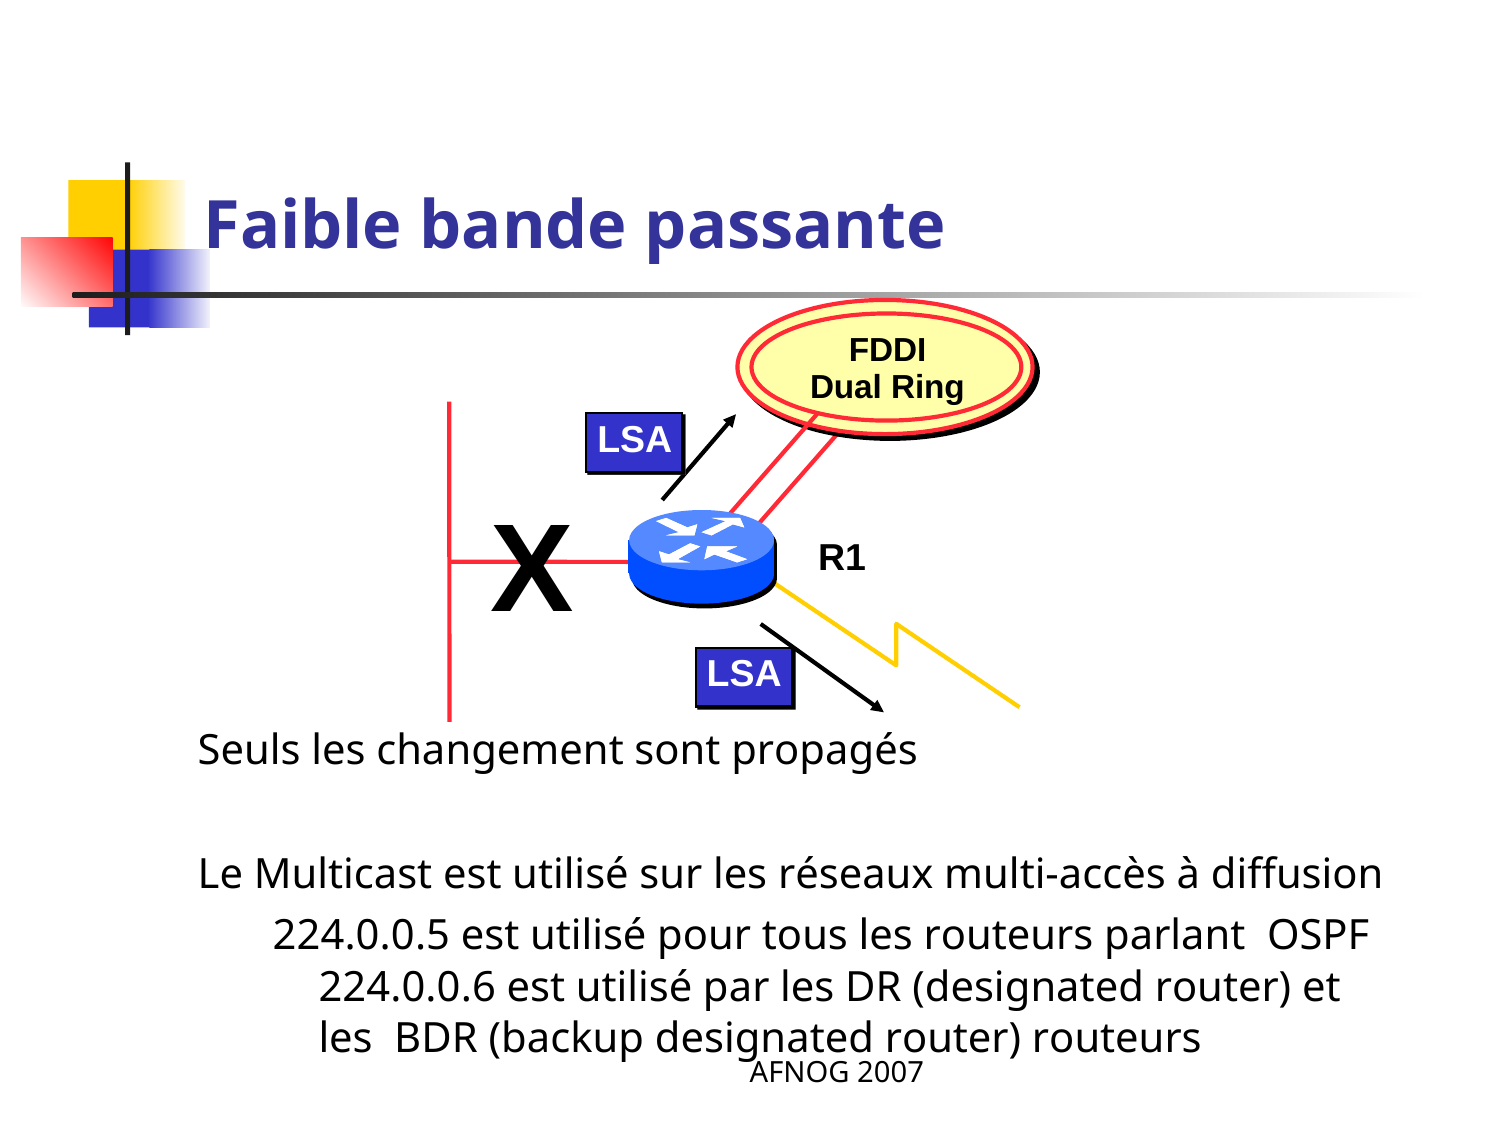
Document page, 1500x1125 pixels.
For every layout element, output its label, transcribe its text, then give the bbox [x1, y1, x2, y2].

text_box [737, 299, 1040, 441]
picture [623, 505, 787, 620]
text_box [586, 468, 683, 472]
text_box X [475, 490, 589, 645]
text_box LSA [691, 645, 797, 702]
list Seuls les changement sont propagés Le Multicast est utilisé sur les réseaux multi-accès à diffusion 224.0.0.5 est utilisé pour tous les routeurs parlant OSPF 224.0.0.6 est utilisé par les DR (designated router) et les BDR (backup designated router) routeurs [183, 716, 1412, 1047]
text_box [696, 702, 793, 707]
text_box FDDI Dual Ring [792, 322, 983, 414]
text_box R1 [803, 529, 881, 587]
text_box LSA [582, 410, 688, 468]
title Faible bande passante [188, 35, 1468, 276]
